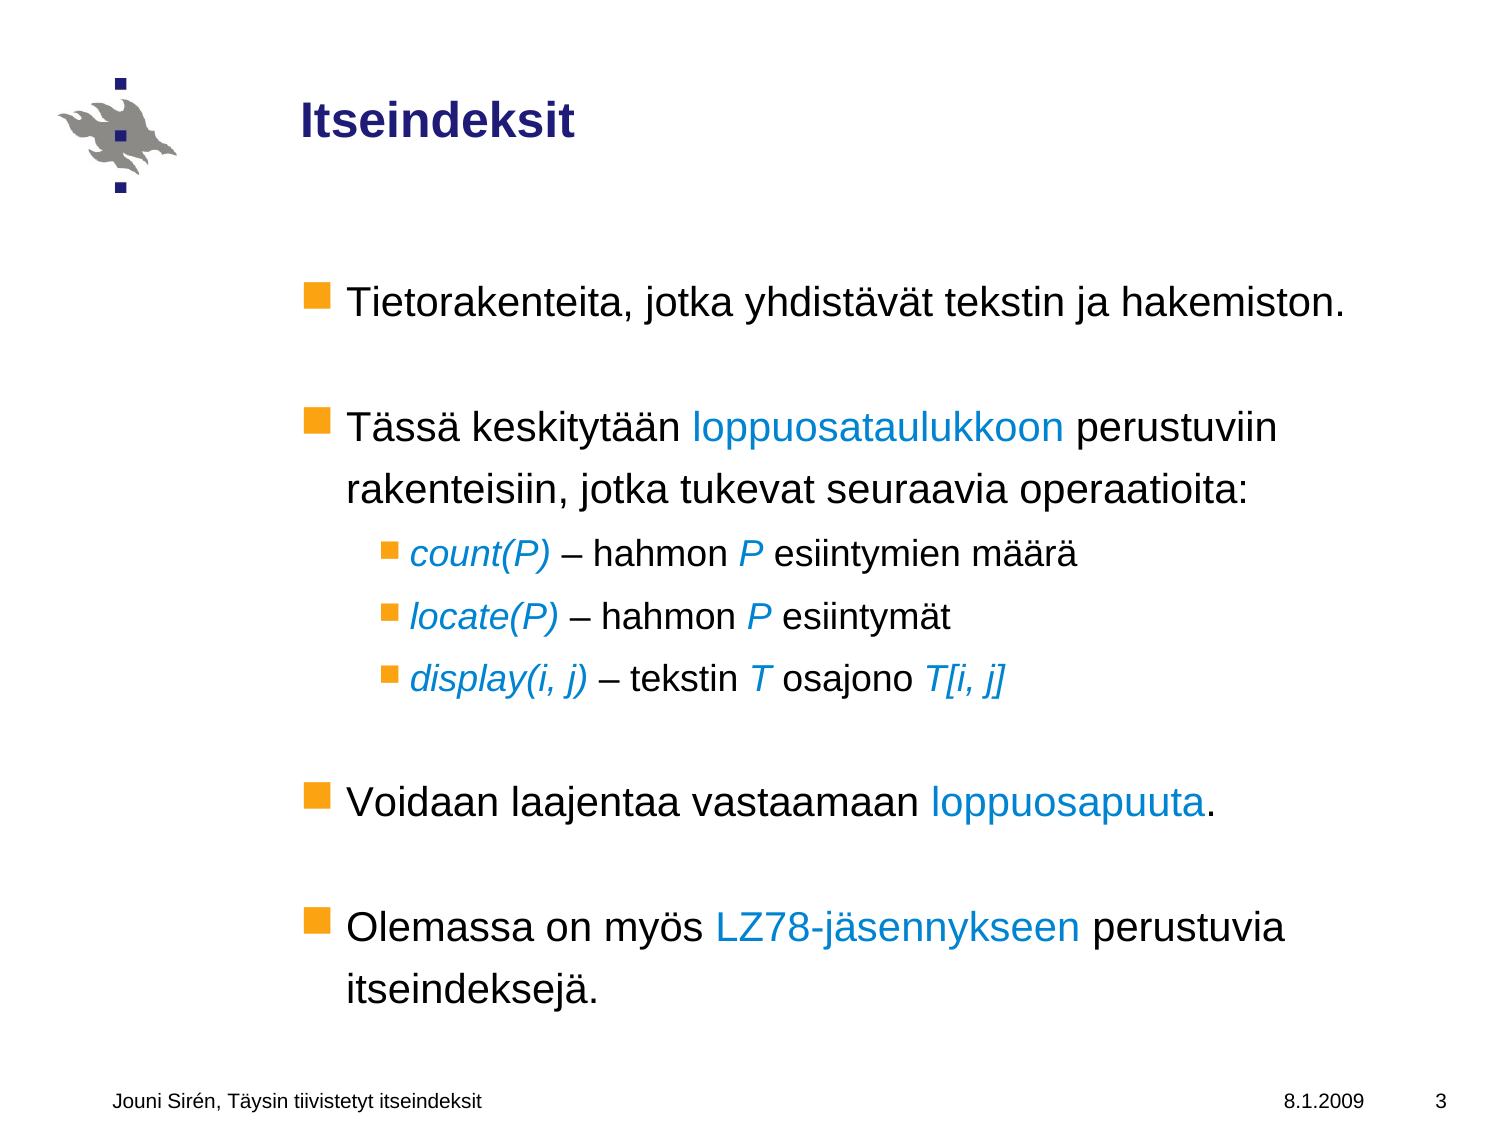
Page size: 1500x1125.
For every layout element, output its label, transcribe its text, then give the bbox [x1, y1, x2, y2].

picture [57, 78, 177, 193]
title Itseindeksit [299, 32, 1450, 201]
list Tietorakenteita, jotka yhdistävät tekstin ja hakemiston. Tässä keskitytään loppuosataulukkoon perustuviin rakenteisiin, jotka tukevat seuraavia operaatioita: count(P) – hahmon P esiintymien määrä locate(P) – hahmon P esiintymät display(i, j) – tekstin T osajono T[i, j] Voidaan laajentaa vastaamaan loppuosapuuta. Olemassa on myös LZ78-jäsennykseen perustuvia itseindeksejä. [299, 262, 1450, 1061]
